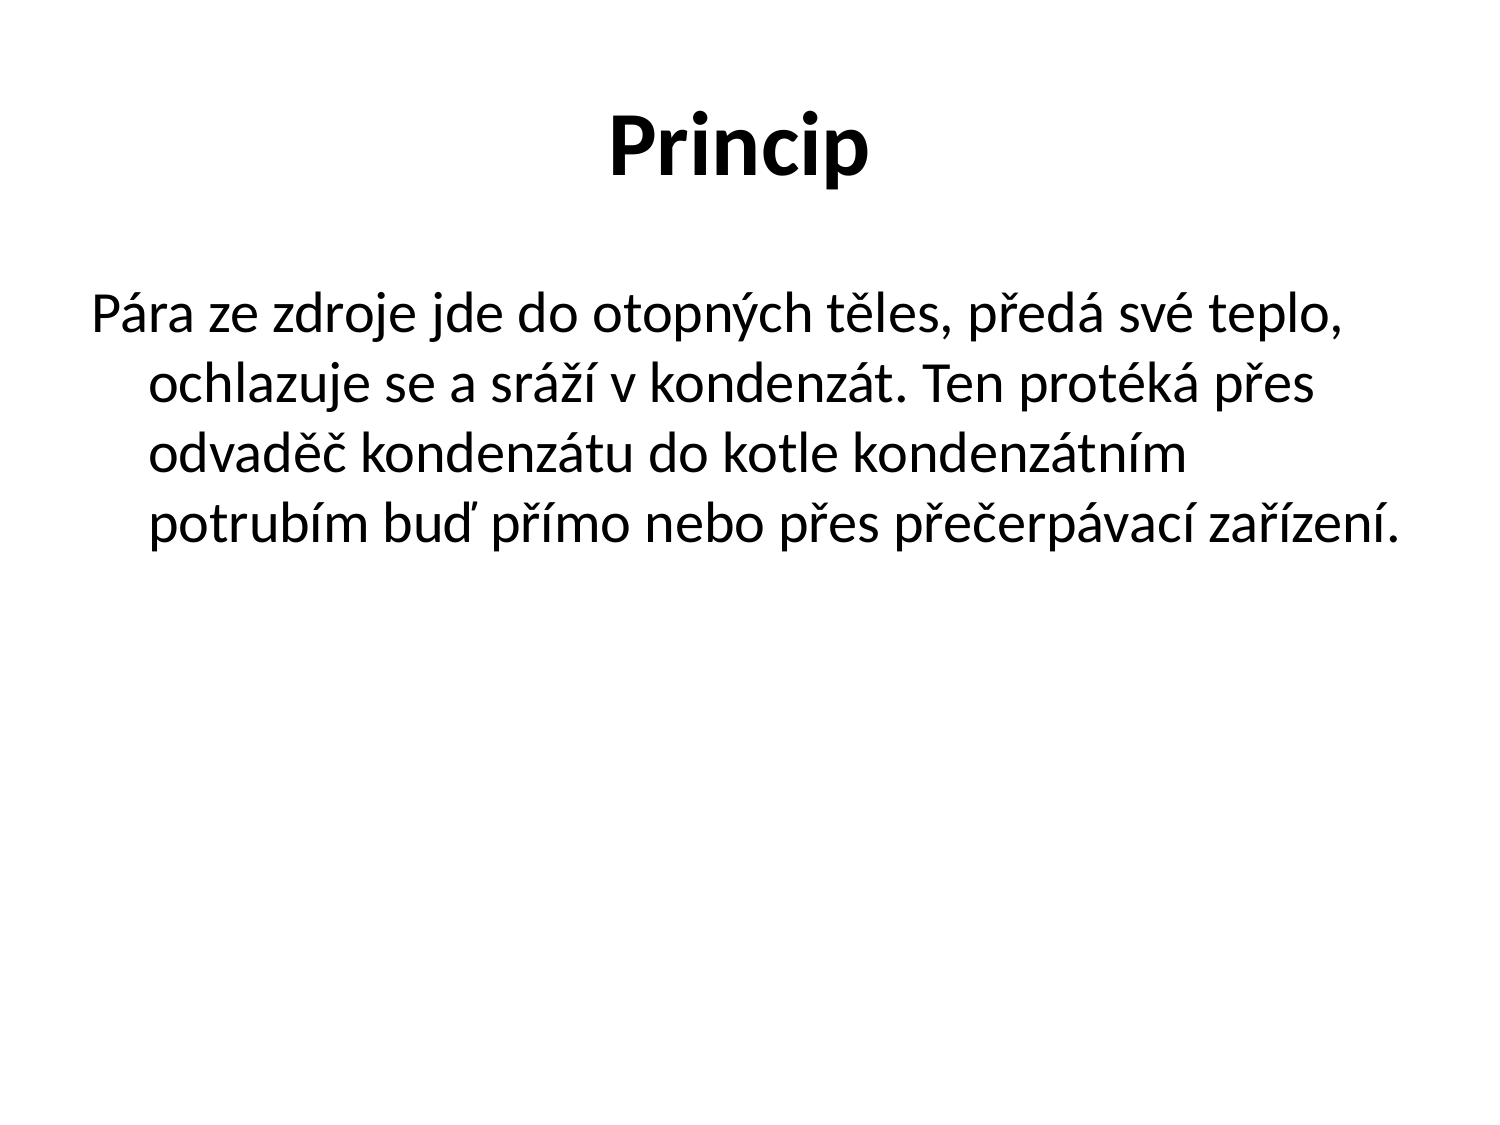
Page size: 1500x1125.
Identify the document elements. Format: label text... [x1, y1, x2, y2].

list Pára ze zdroje jde do otopných těles, předá své teplo, ochlazuje se a sráží v kondenzát. Ten protéká přes odvaděč kondenzátu do kotle kondenzátním potrubím buď přímo nebo přes přečerpávací zařízení. [76, 267, 1427, 1010]
title Princip [75, 45, 1426, 233]
